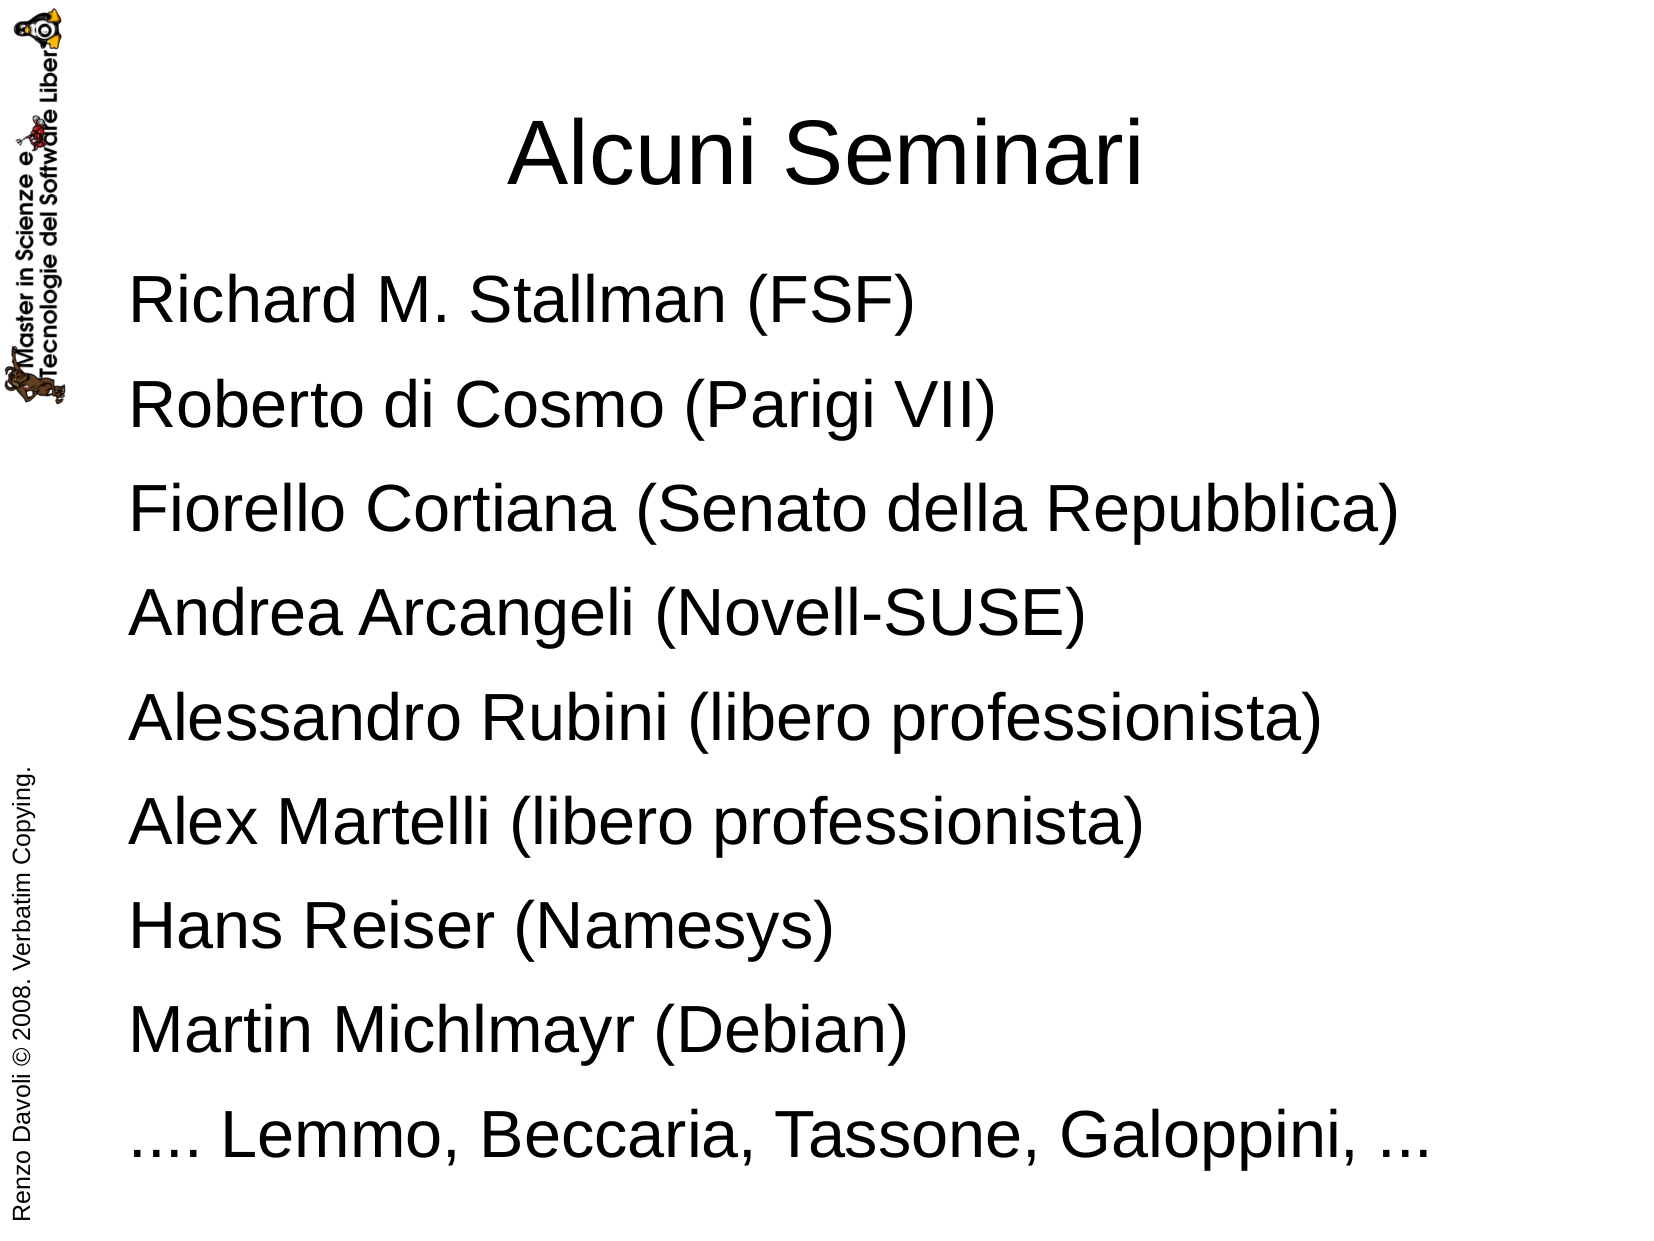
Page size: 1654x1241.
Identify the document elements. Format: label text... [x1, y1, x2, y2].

picture [1, 2, 69, 413]
list Richard M. Stallman (FSF) Roberto di Cosmo (Parigi VII) Fiorello Cortiana (Senato della Repubblica) Andrea Arcangeli (Novell-SUSE) Alessandro Rubini (libero professionista) Alex Martelli (libero professionista) Hans Reiser (Namesys) Martin Michlmayr (Debian) .... Lemmo, Beccaria, Tassone, Galoppini, ... [111, 262, 1654, 1198]
title Alcuni Seminari [194, 0, 1531, 208]
